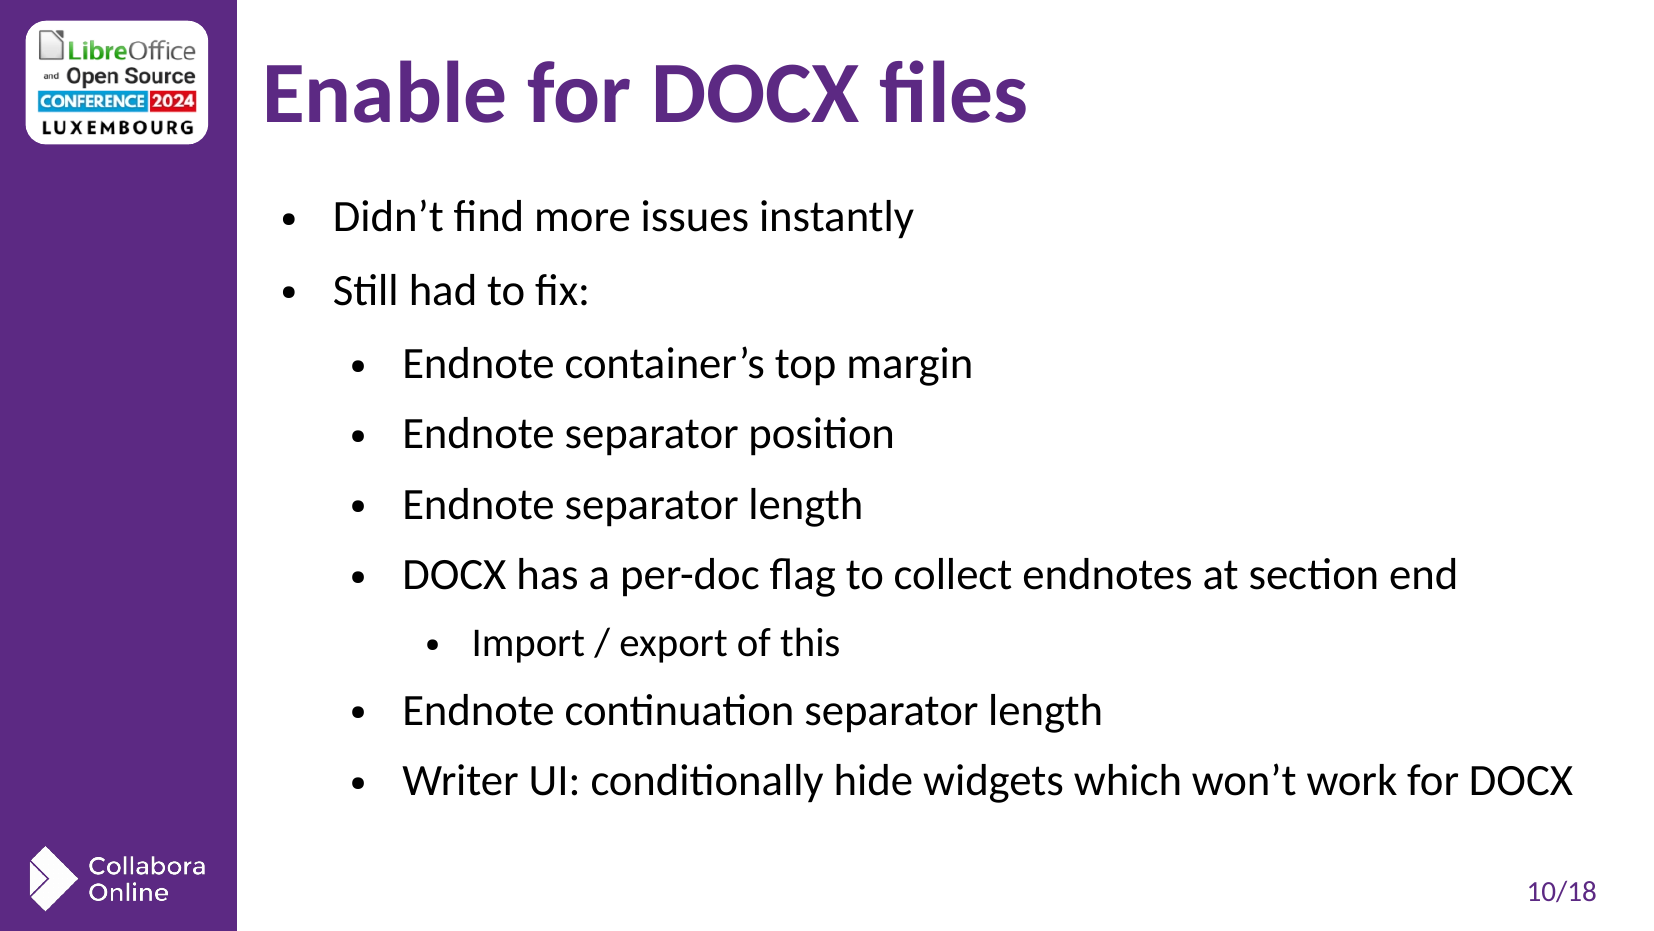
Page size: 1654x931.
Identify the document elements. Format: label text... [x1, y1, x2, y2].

picture [25, 841, 209, 916]
list Didn’t find more issues instantly Still had to fix: Endnote container’s top margin Endnote separator position Endnote separator length DOCX has a per-doc flag to collect endnotes at section end Import / export of this Endnote continuation separator length Writer UI: conditionally hide widgets which won’t work for DOCX [263, 187, 1605, 856]
title Enable for DOCX files [262, 13, 1644, 145]
picture [34, 26, 200, 139]
